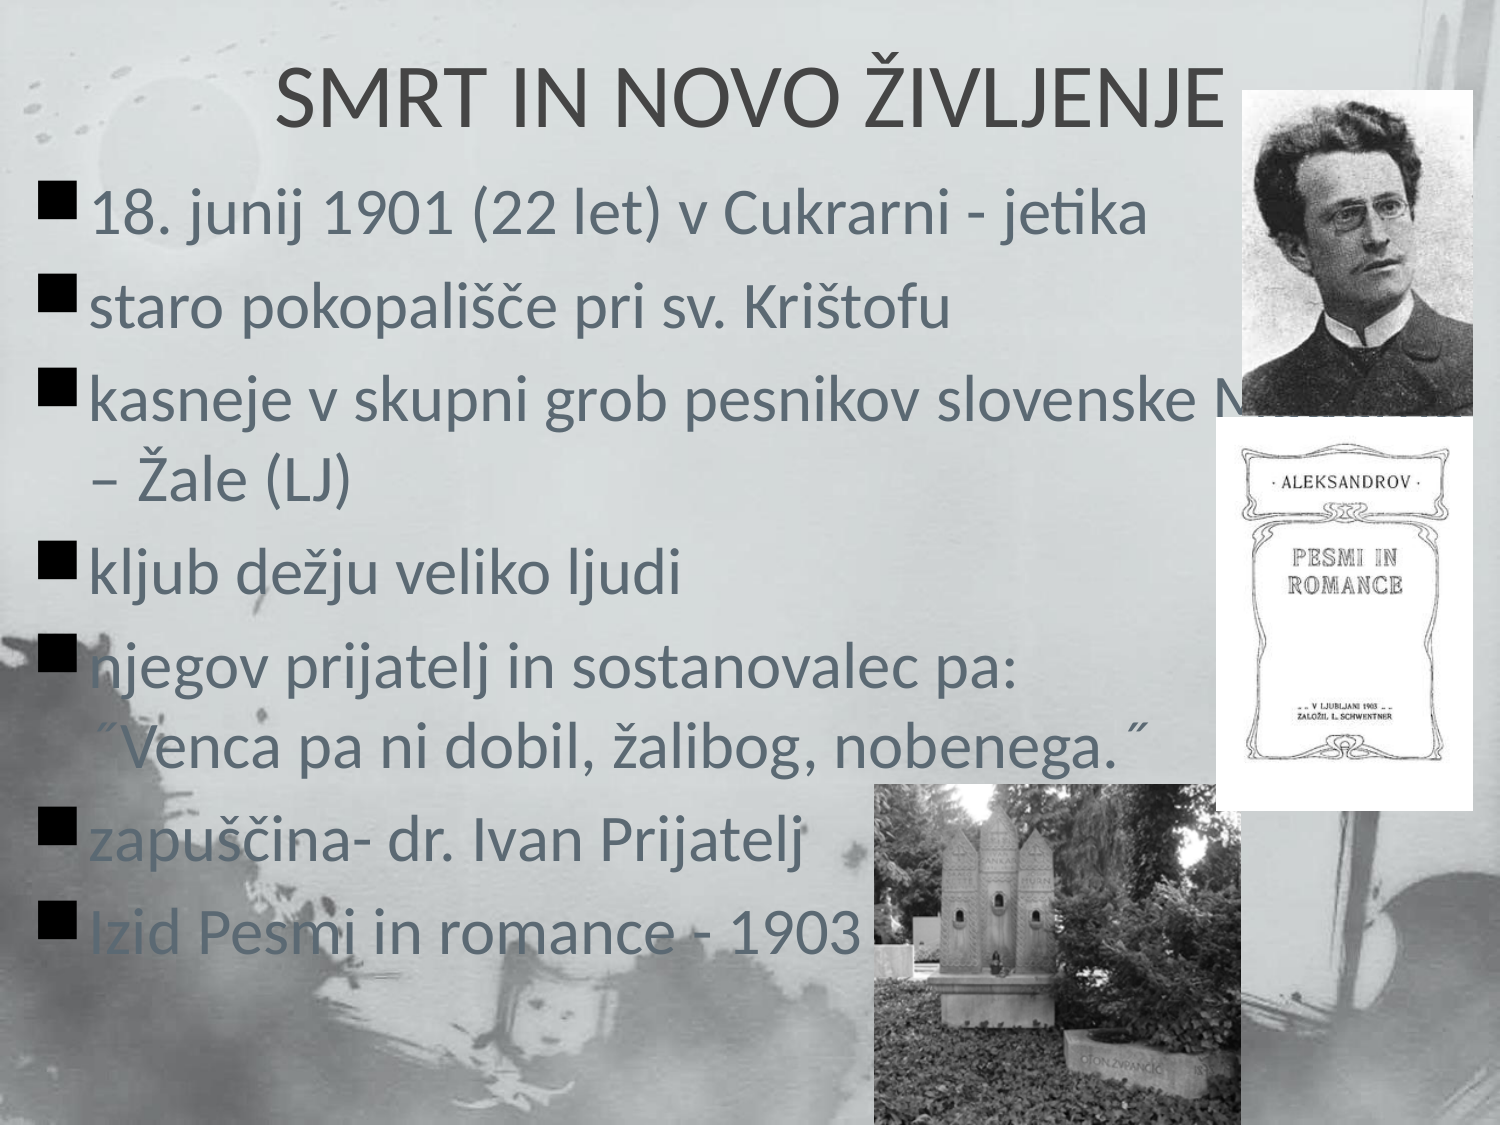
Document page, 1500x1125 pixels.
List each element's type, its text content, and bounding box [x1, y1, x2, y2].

title SMRT IN NOVO ŽIVLJENJE [76, 19, 1427, 160]
picture [0, 0, 1500, 1125]
list 18. junij 1901 (22 let) v Cukrarni - jetika staro pokopališče pri sv. Krištofu kasneje v skupni grob pesnikov slovenske Moderne – Žale (LJ) kljub dežju veliko ljudi njegov prijatelj in sostanovalec pa: ˝Venca pa ni dobil, žalibog, nobenega.˝ zapuščina- dr. Ivan Prijatelj Izid Pesmi in romance - 1903 [17, 160, 1483, 1125]
picture [874, 417, 1473, 1125]
